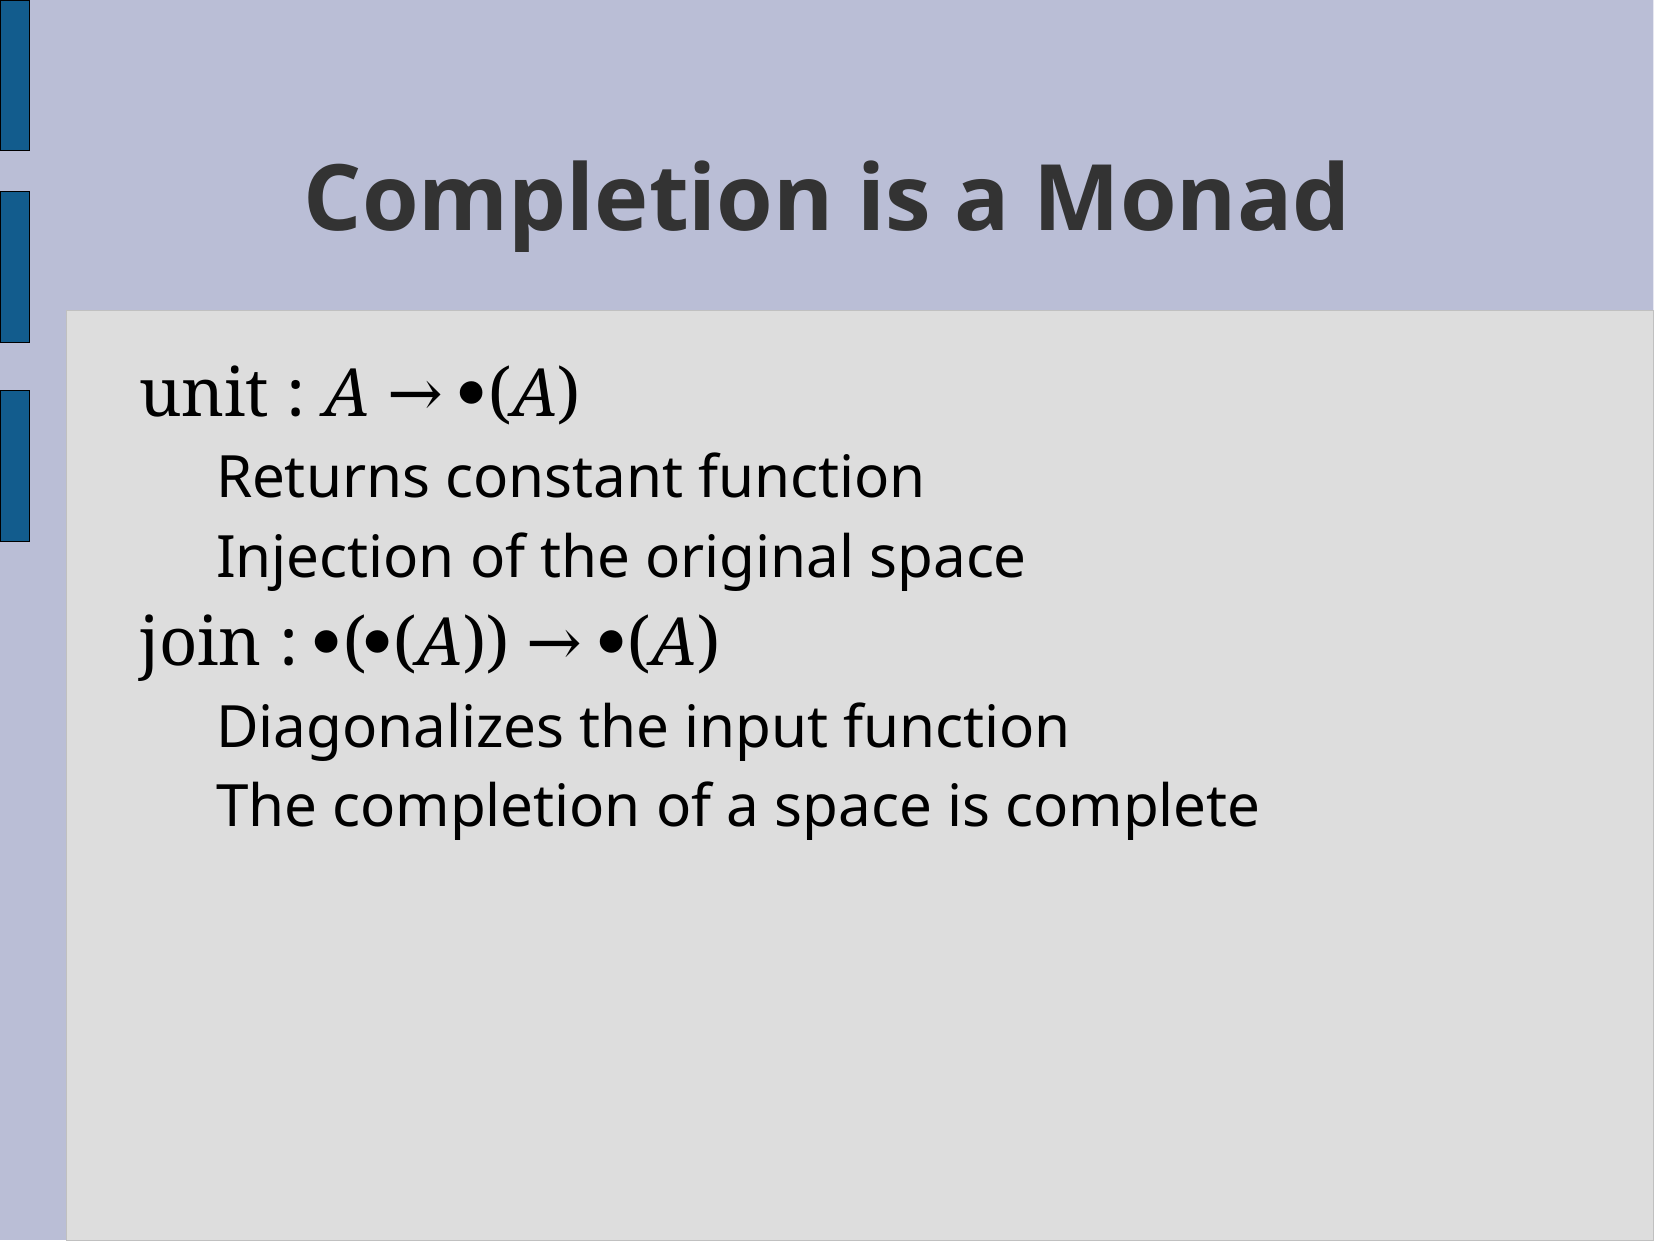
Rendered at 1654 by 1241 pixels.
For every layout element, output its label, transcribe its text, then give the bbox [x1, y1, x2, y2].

title Completion is a Monad [121, 91, 1534, 299]
list unit : A → (A) Returns constant function Injection of the original space join : ((A)) → (A) Diagonalizes the input function The completion of a space is complete [121, 344, 1534, 1163]
